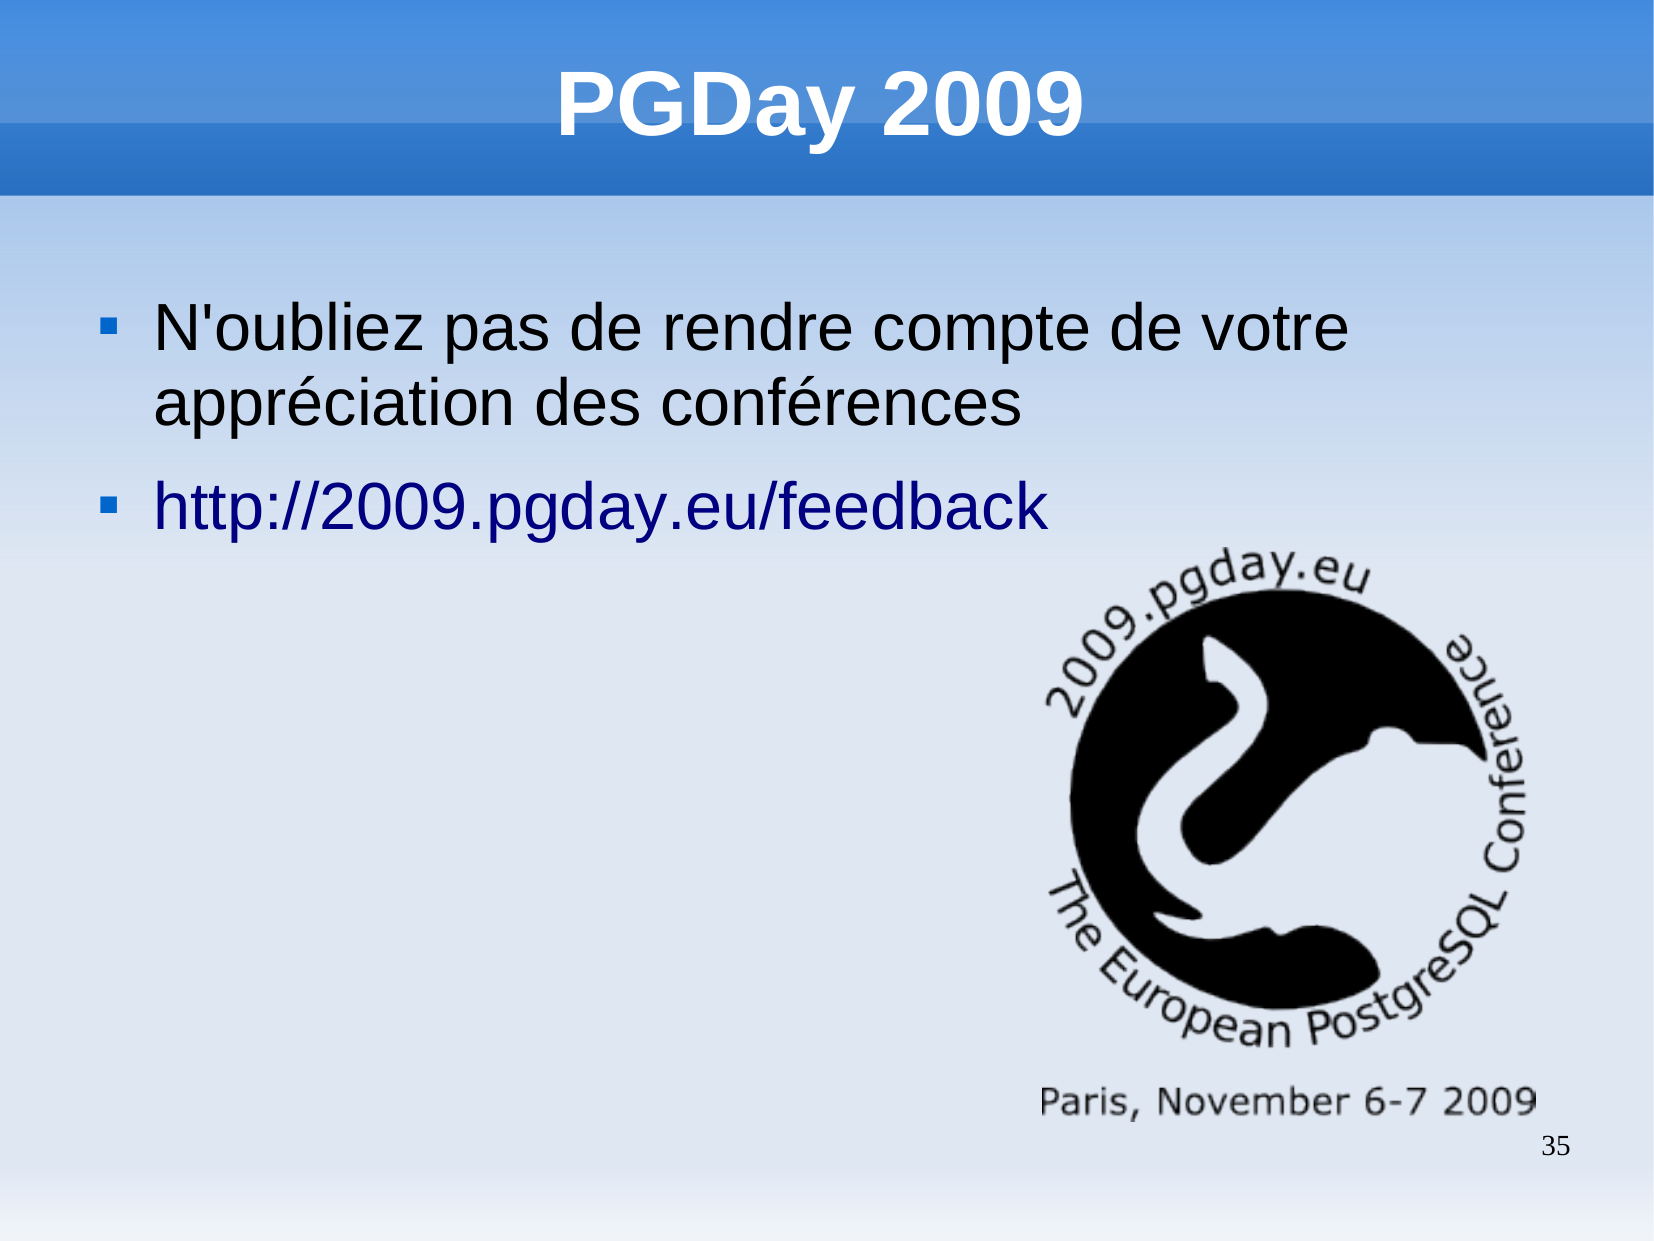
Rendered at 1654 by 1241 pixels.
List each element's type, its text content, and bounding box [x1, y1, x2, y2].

picture [0, 0, 1654, 1241]
title PGDay 2009 [76, 7, 1565, 200]
list N'oubliez pas de rendre compte de votre appréciation des conférences http://2009.pgday.eu/feedback [82, 290, 1571, 1094]
